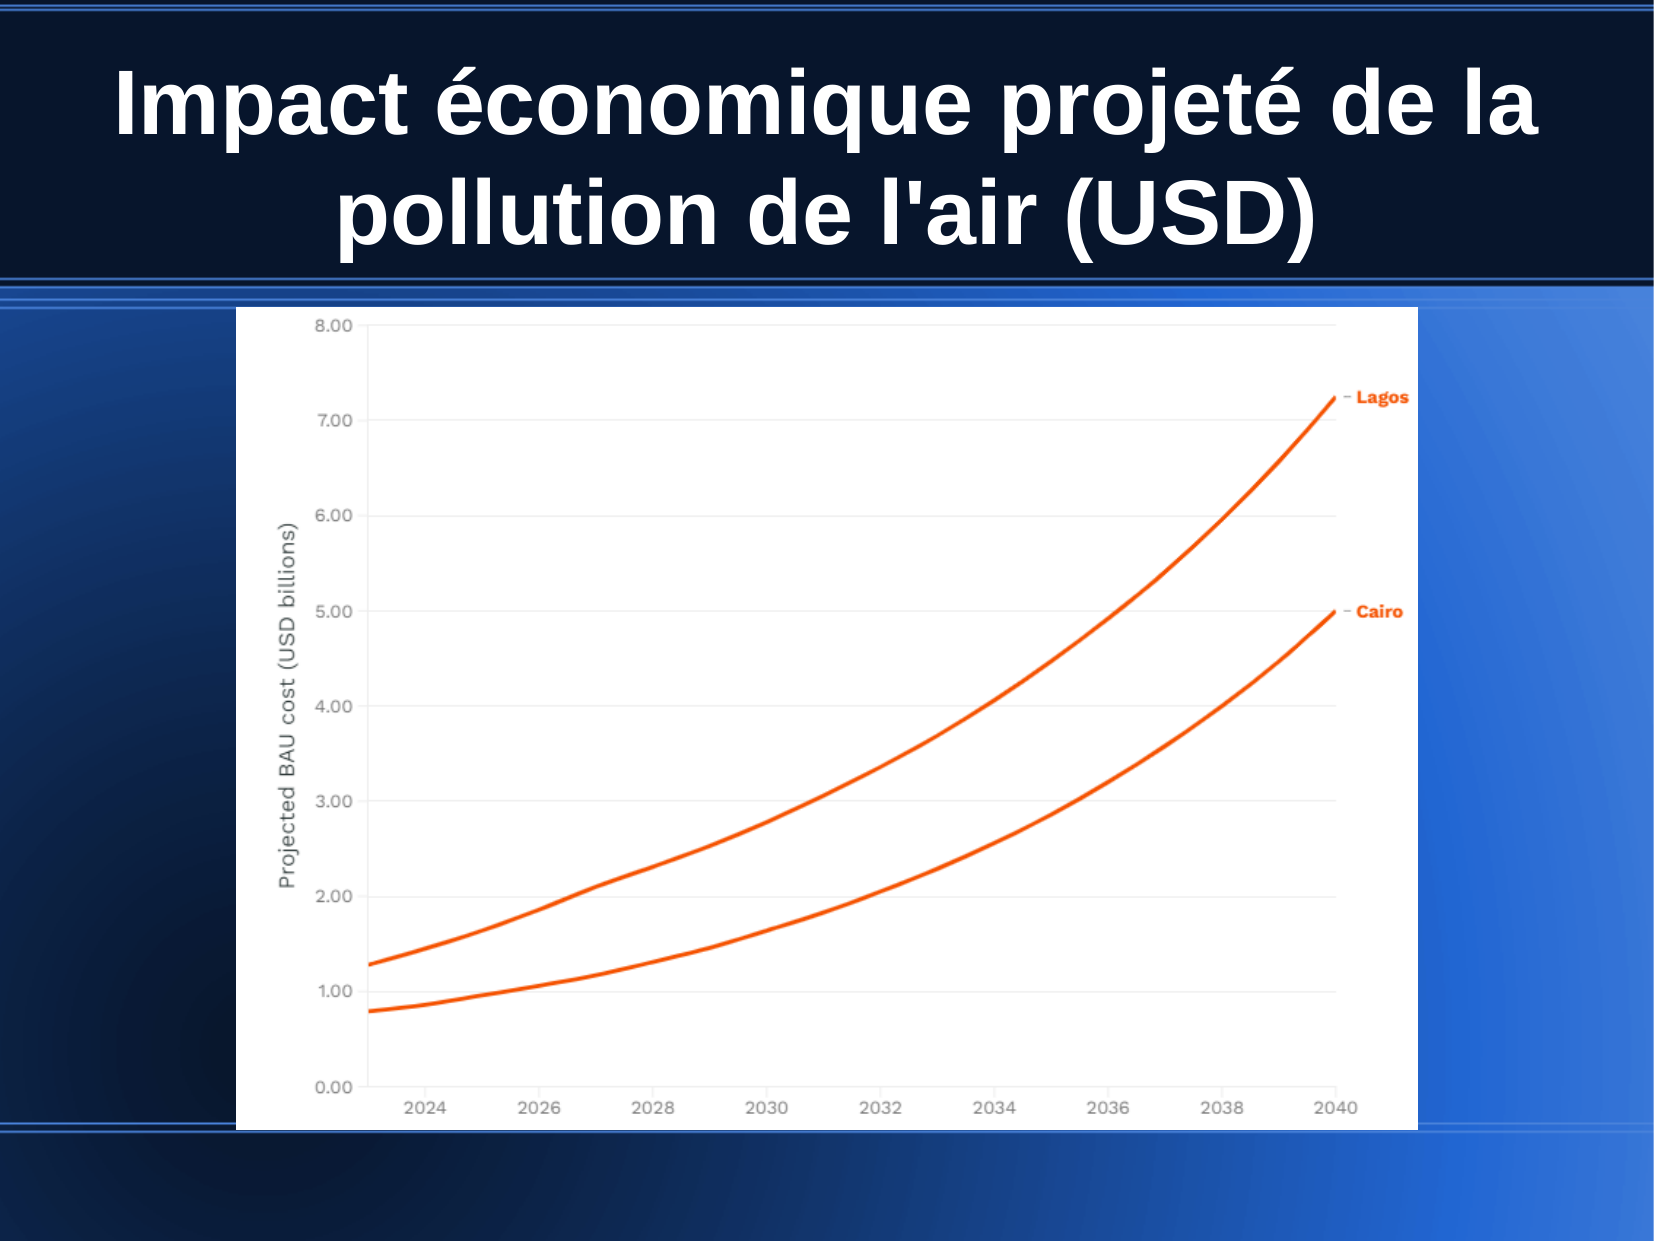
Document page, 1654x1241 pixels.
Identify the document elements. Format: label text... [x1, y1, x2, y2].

list [82, 290, 1571, 1109]
picture [0, 0, 1654, 1241]
title Impact économique projeté de la pollution de l'air (USD) [82, 42, 1571, 263]
